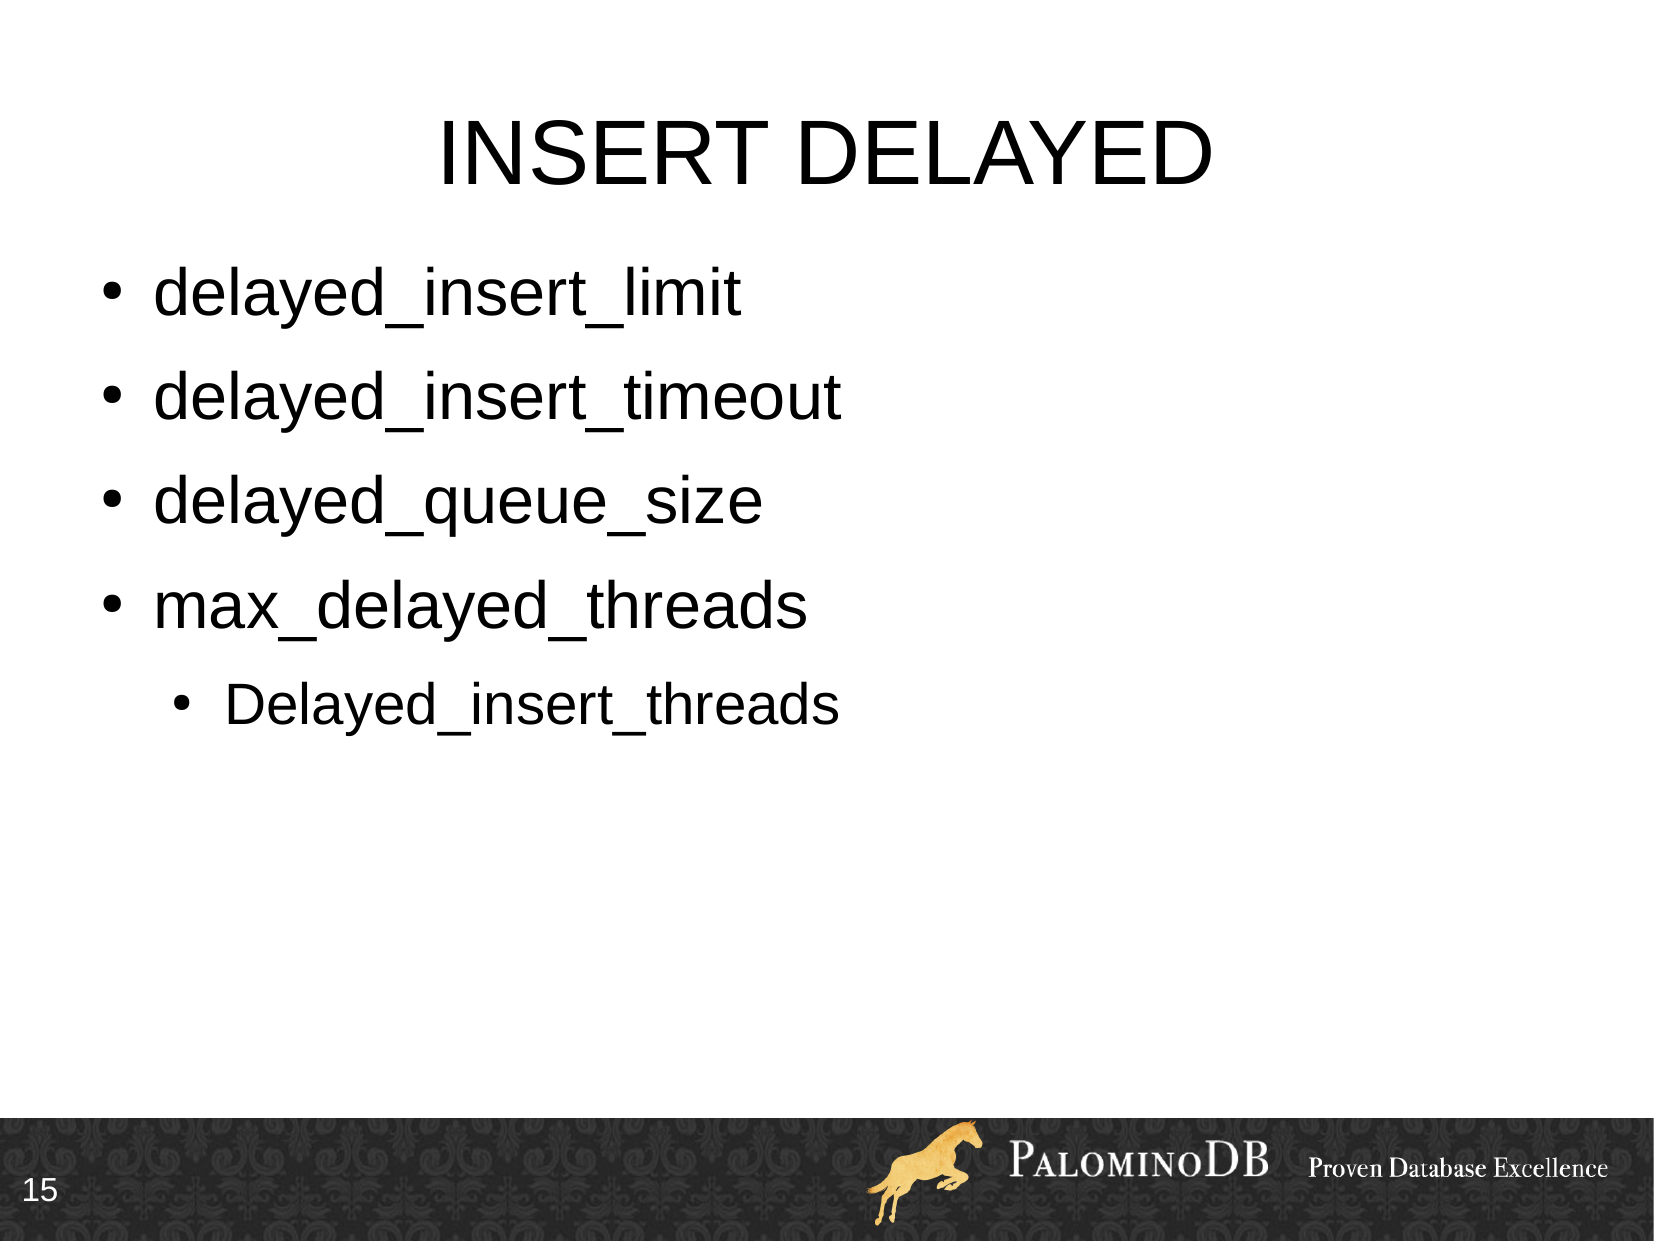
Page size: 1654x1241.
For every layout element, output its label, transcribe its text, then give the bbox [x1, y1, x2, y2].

title INSERT DELAYED [82, 49, 1571, 254]
list delayed_insert_limit delayed_insert_timeout delayed_queue_size max_delayed_threads Delayed_insert_threads [82, 254, 1571, 1074]
picture [0, 1109, 1654, 1241]
